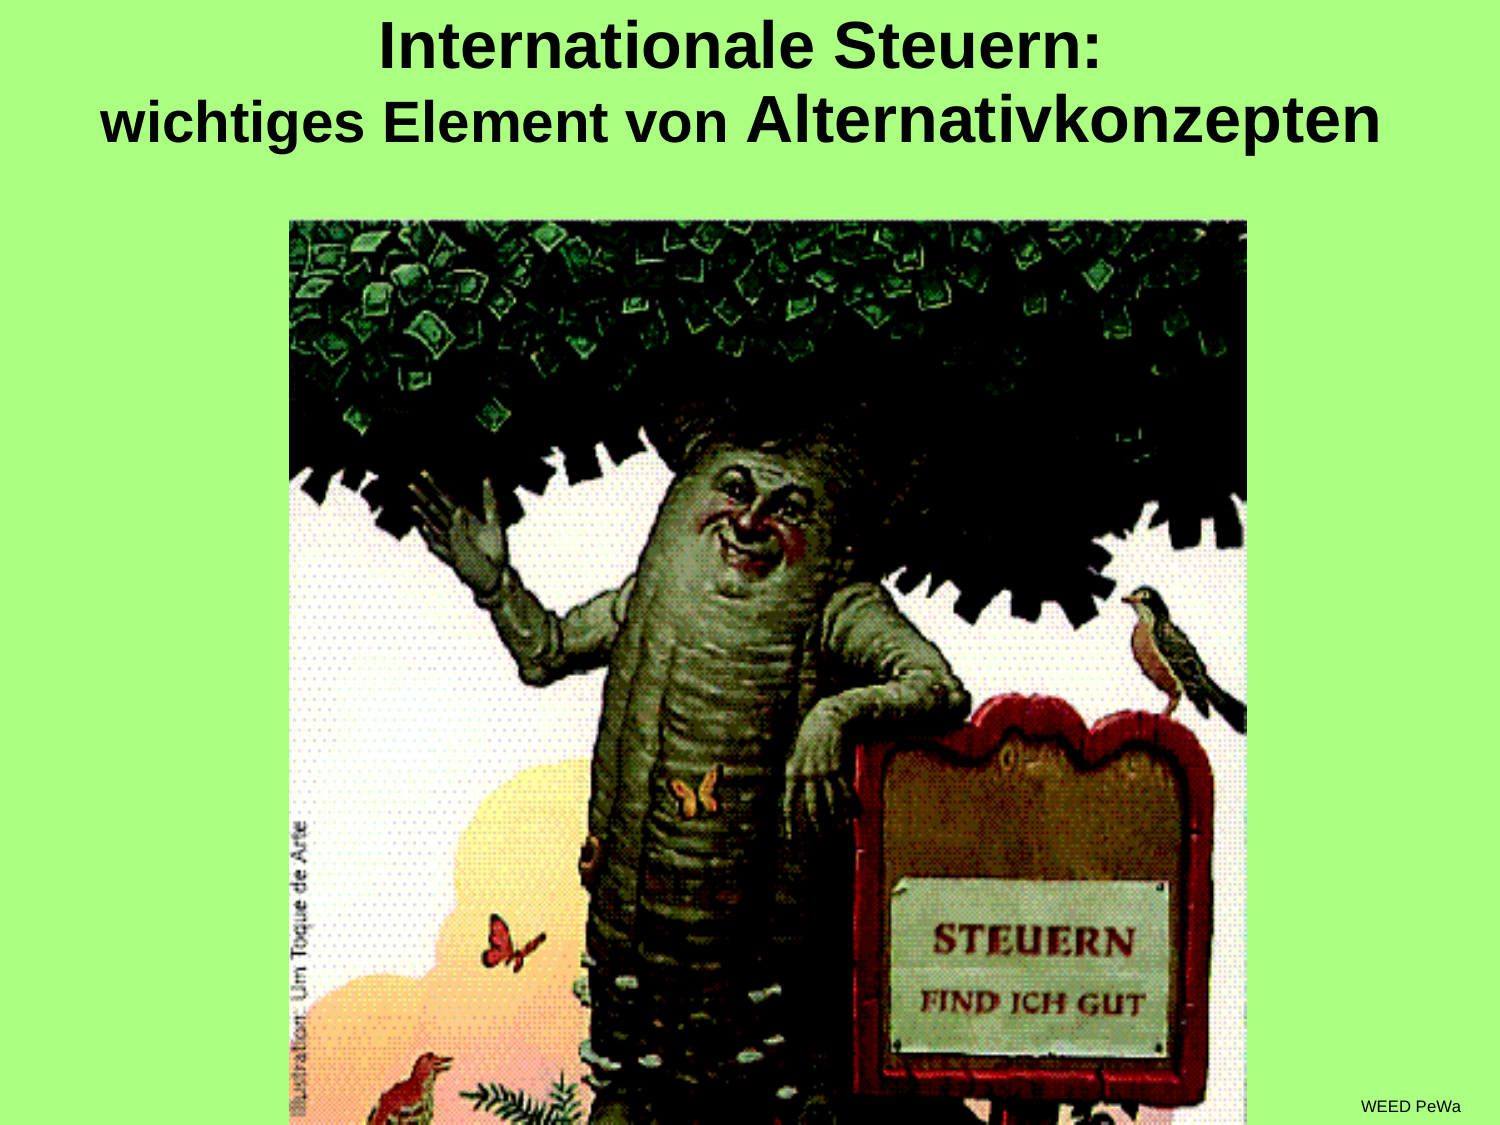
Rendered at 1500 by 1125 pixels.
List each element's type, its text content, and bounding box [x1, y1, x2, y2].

picture [289, 219, 1247, 1125]
text_box WEED PeWa [1346, 1089, 1500, 1125]
text_box Internationale Steuern: wichtiges Element von Alternativkonzepten [41, 0, 1459, 165]
